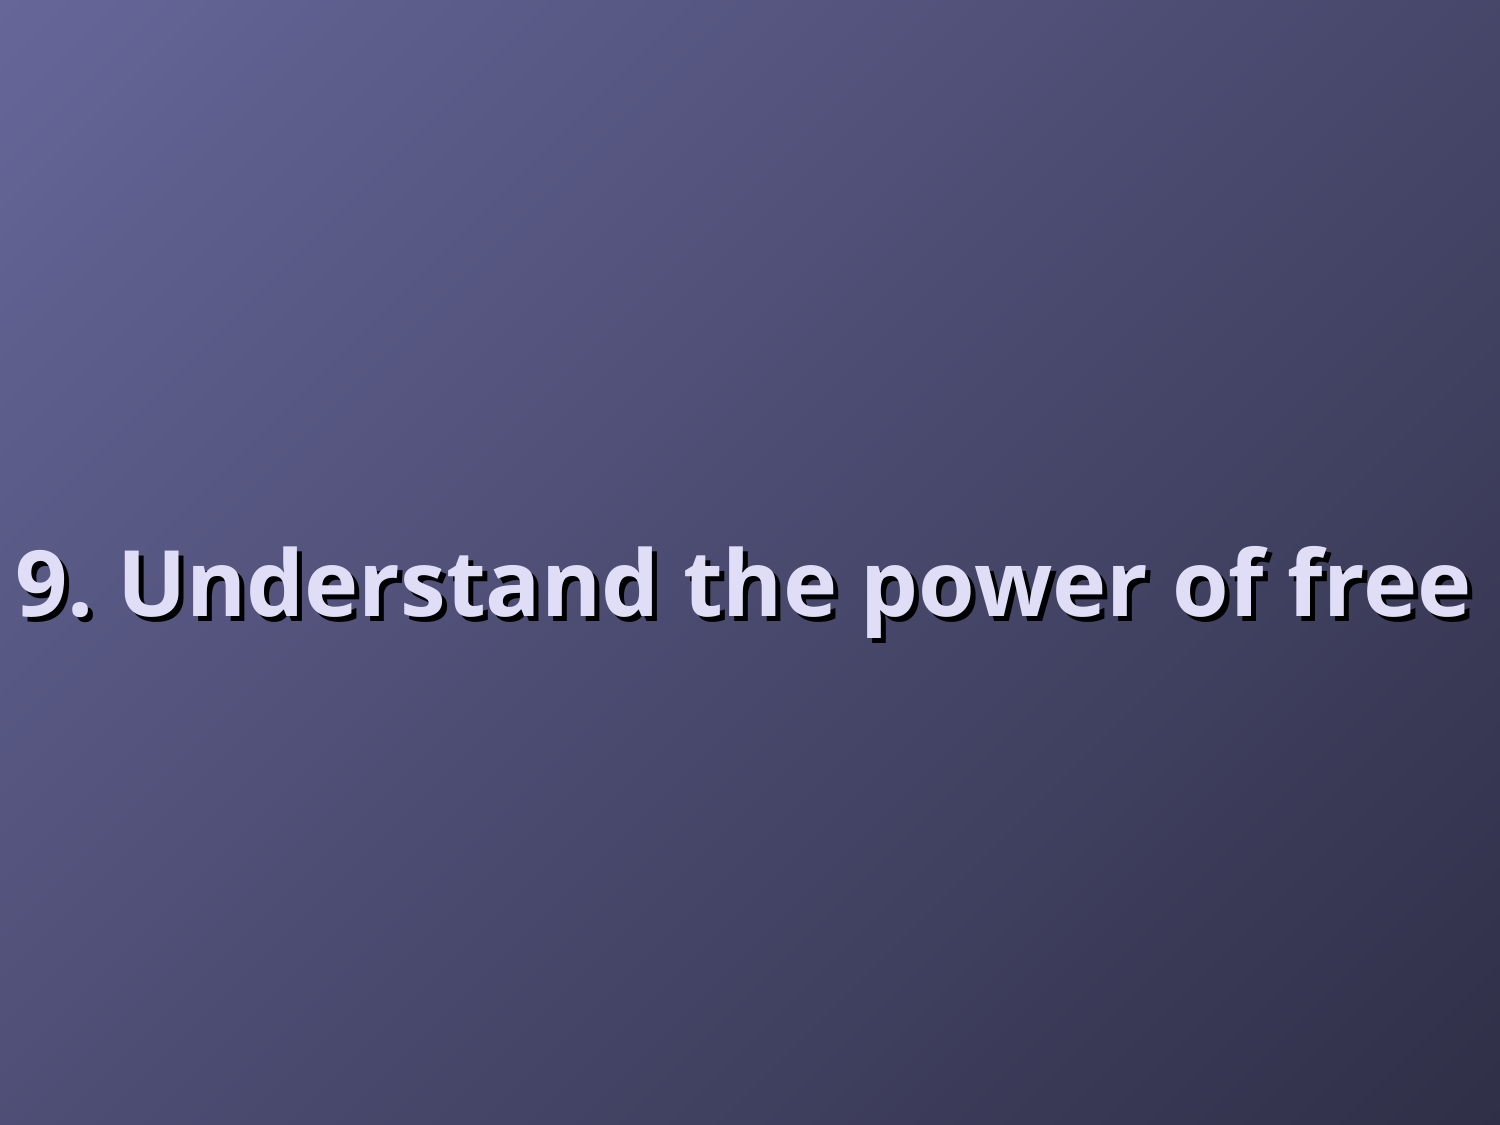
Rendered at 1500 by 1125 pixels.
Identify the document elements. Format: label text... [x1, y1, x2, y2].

title 9. Understand the power of free [0, 463, 1500, 699]
